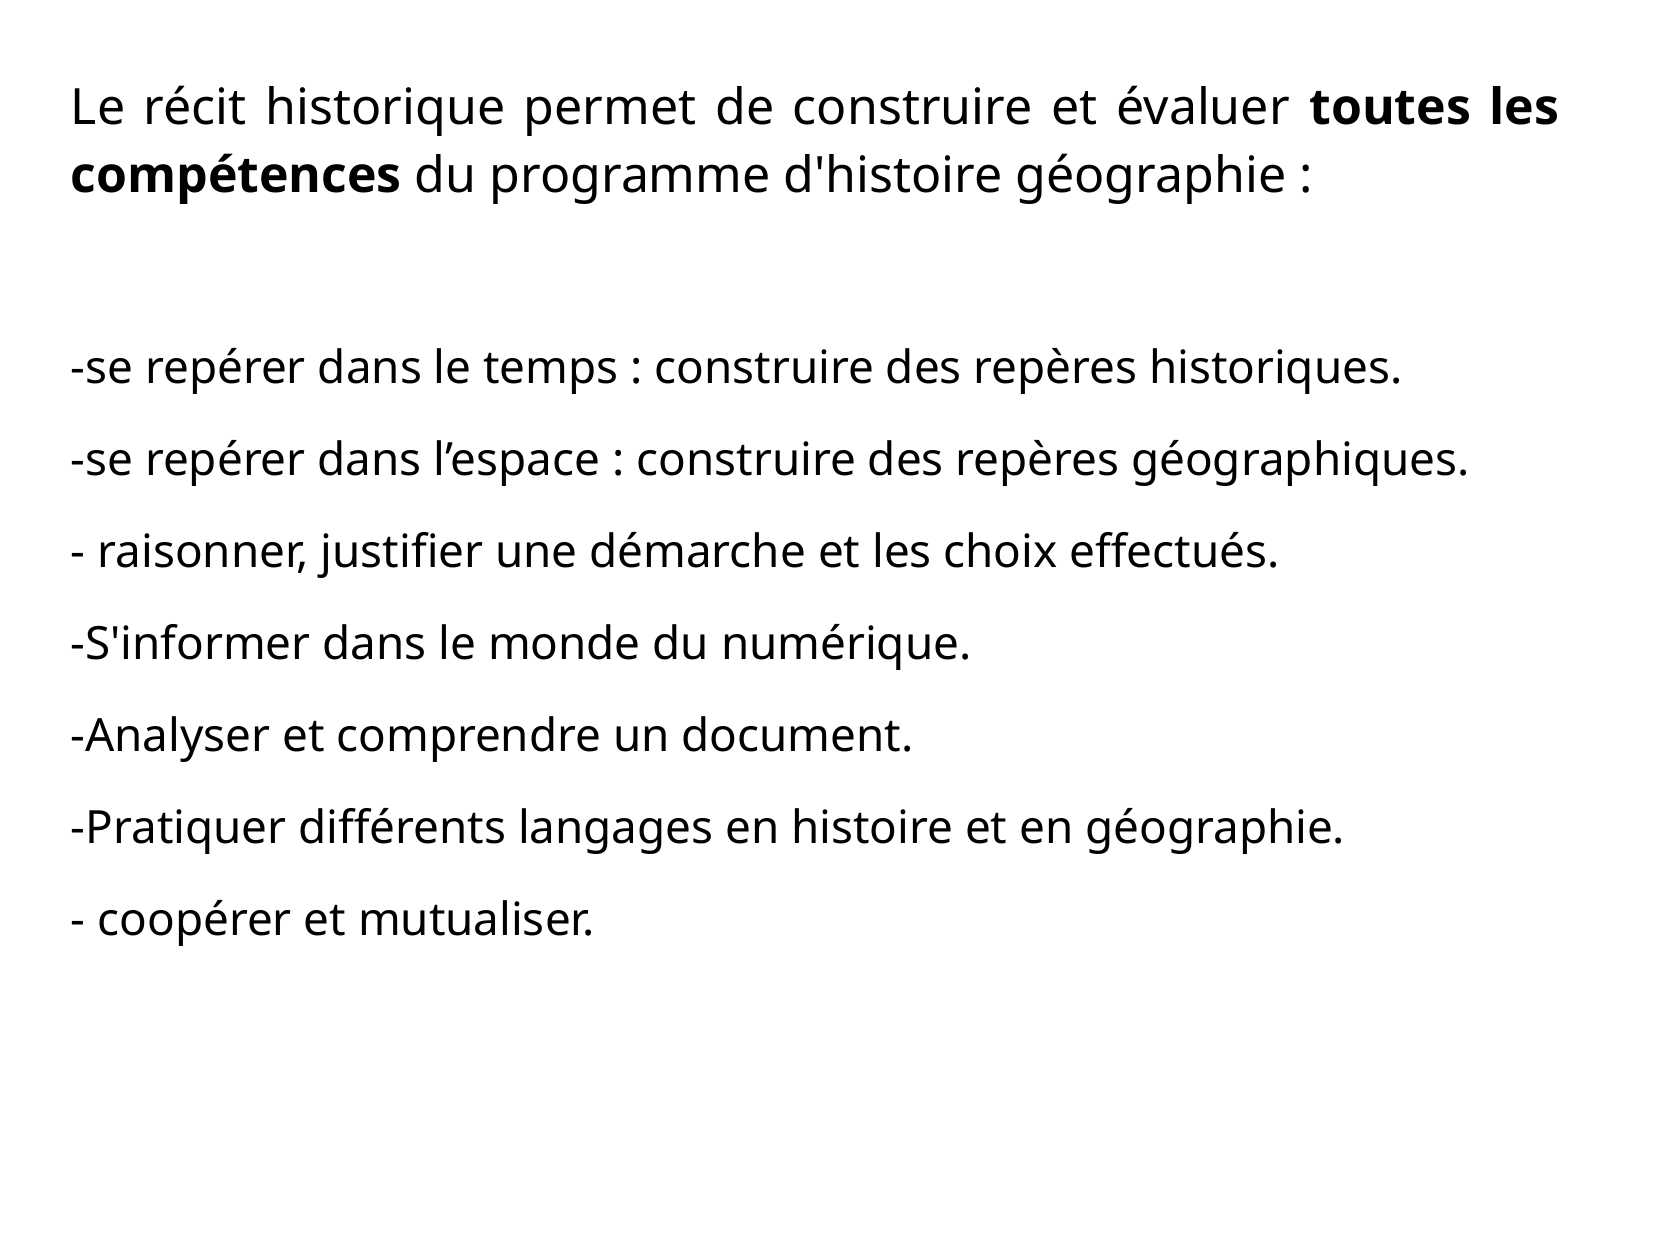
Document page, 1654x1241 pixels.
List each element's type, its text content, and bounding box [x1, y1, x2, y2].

list Le récit historique permet de construire et évaluer toutes les compétences du programme d'histoire géographie : -se repérer dans le temps : construire des repères historiques. -se repérer dans l’espace : construire des repères géographiques. - raisonner, justifier une démarche et les choix effectués. -S'informer dans le monde du numérique. -Analyser et comprendre un document. -Pratiquer différents langages en histoire et en géographie. - coopérer et mutualiser. [70, 70, 1560, 981]
